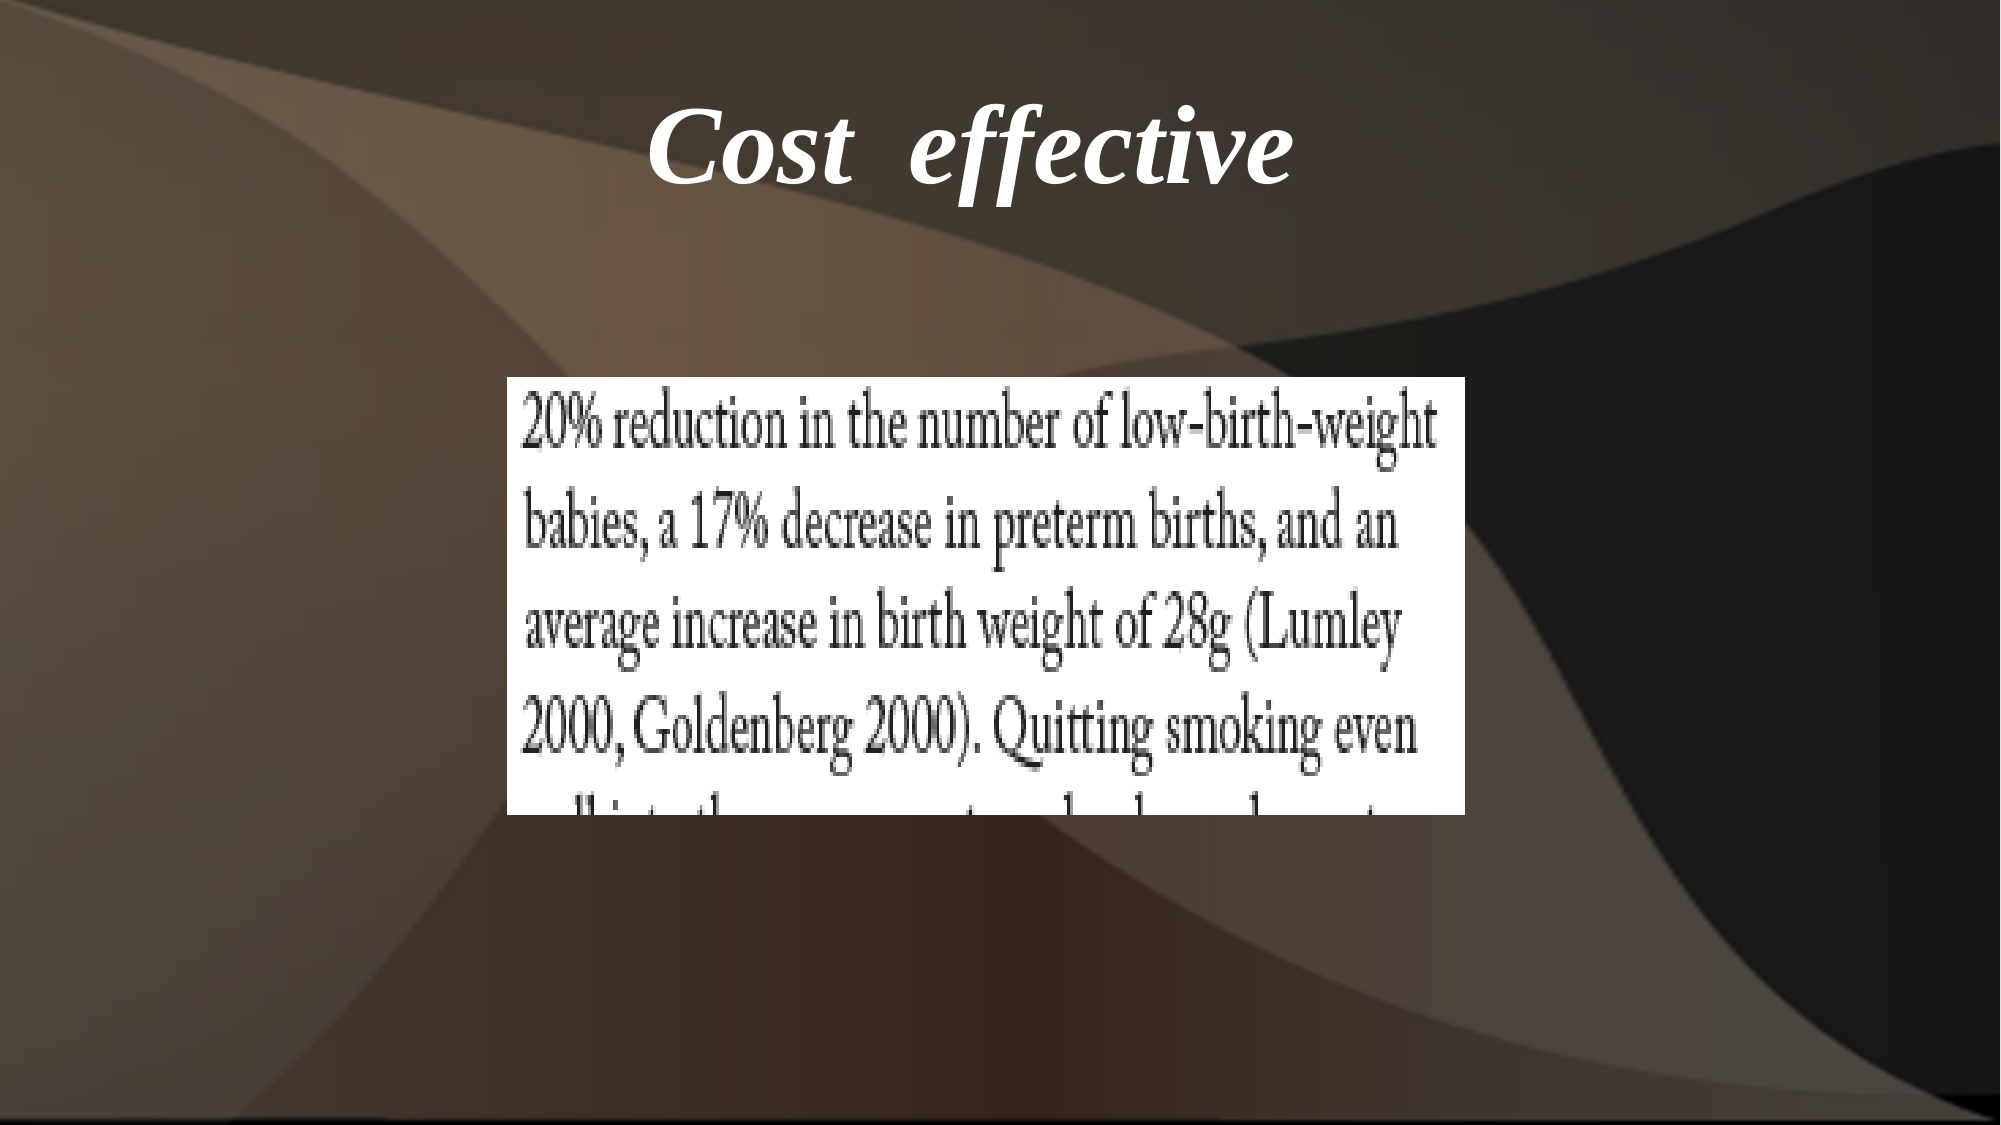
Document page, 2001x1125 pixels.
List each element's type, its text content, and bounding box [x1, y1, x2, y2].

title Cost effective [99, 44, 1900, 233]
picture [507, 377, 1465, 815]
